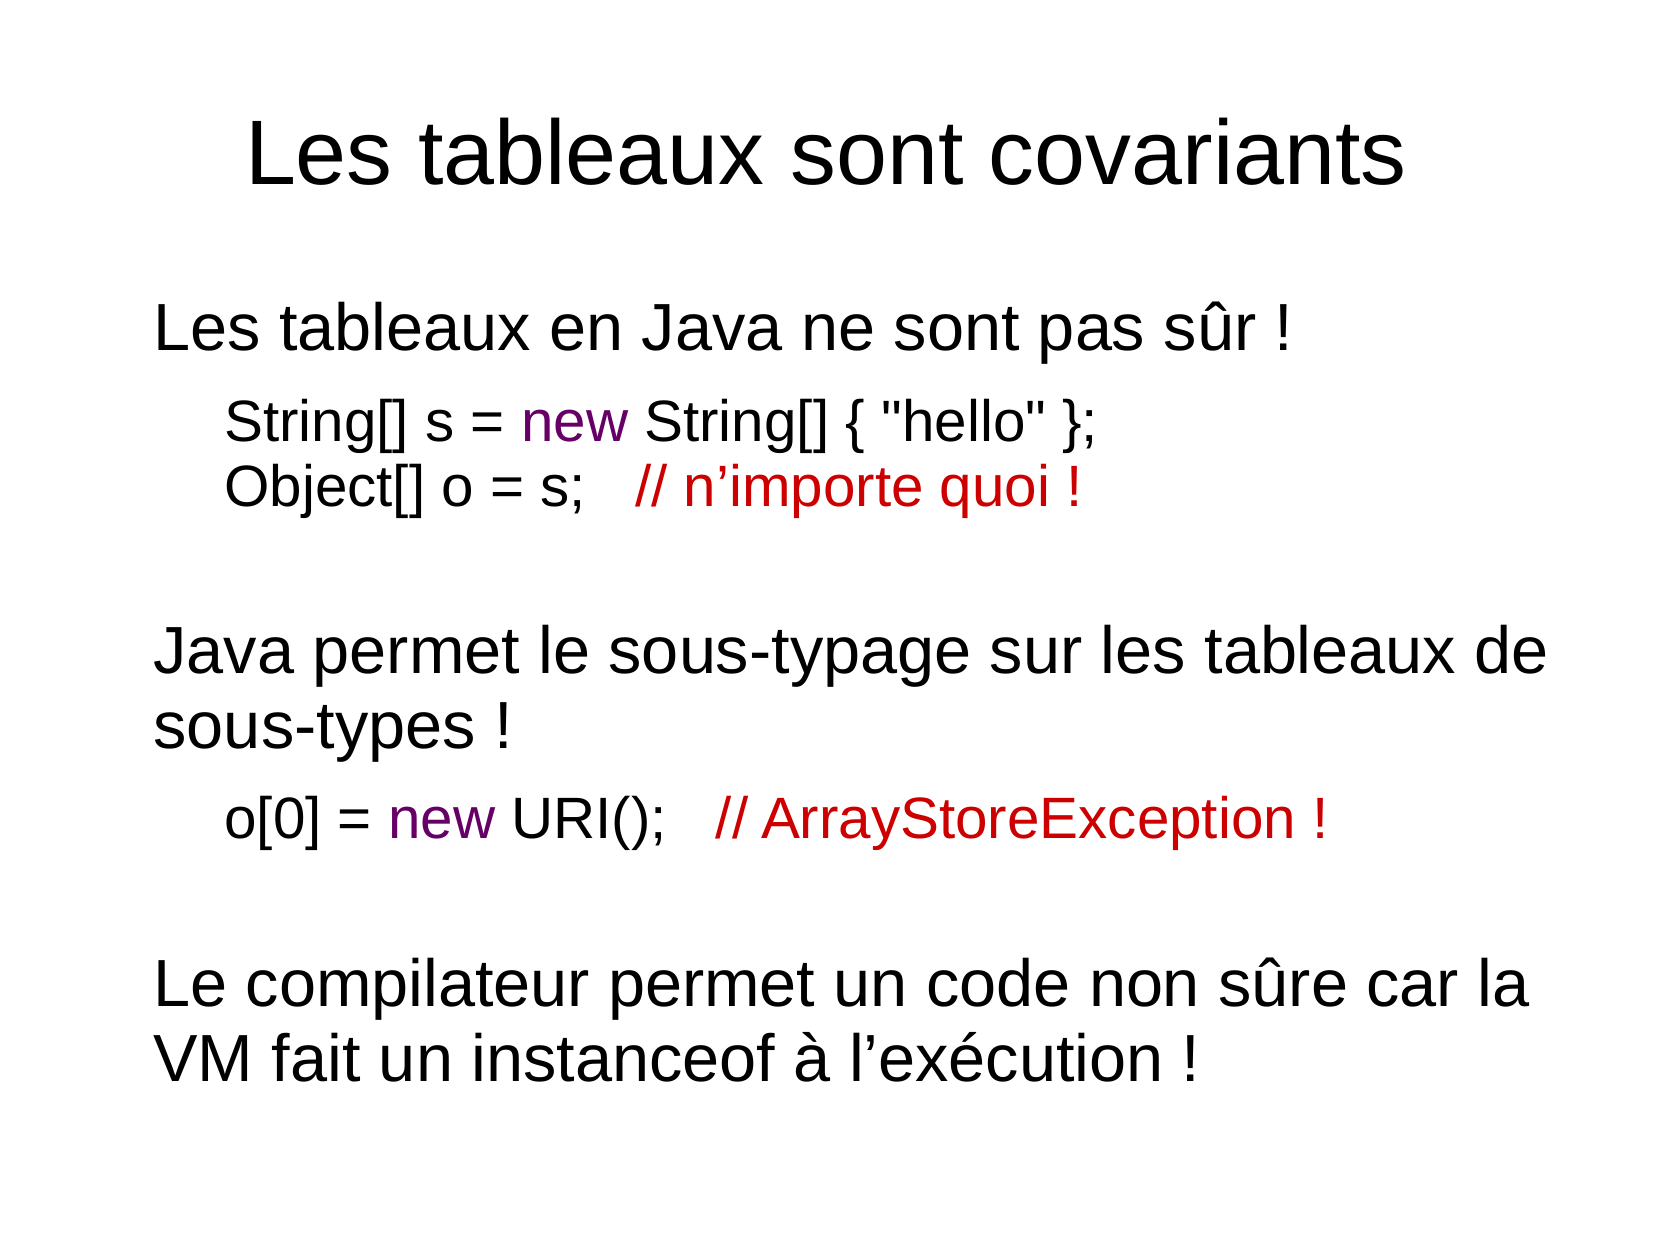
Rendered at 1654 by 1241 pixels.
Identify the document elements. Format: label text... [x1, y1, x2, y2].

list Les tableaux en Java ne sont pas sûr ! String[] s = new String[] { "hello" }; Object[] o = s; // n’importe quoi ! Java permet le sous-typage sur les tableaux de sous-types ! o[0] = new URI(); // ArrayStoreException ! Le compilateur permet un code non sûre car la VM fait un instanceof à l’exécution ! [82, 290, 1571, 1141]
title Les tableaux sont covariants [82, 49, 1571, 257]
